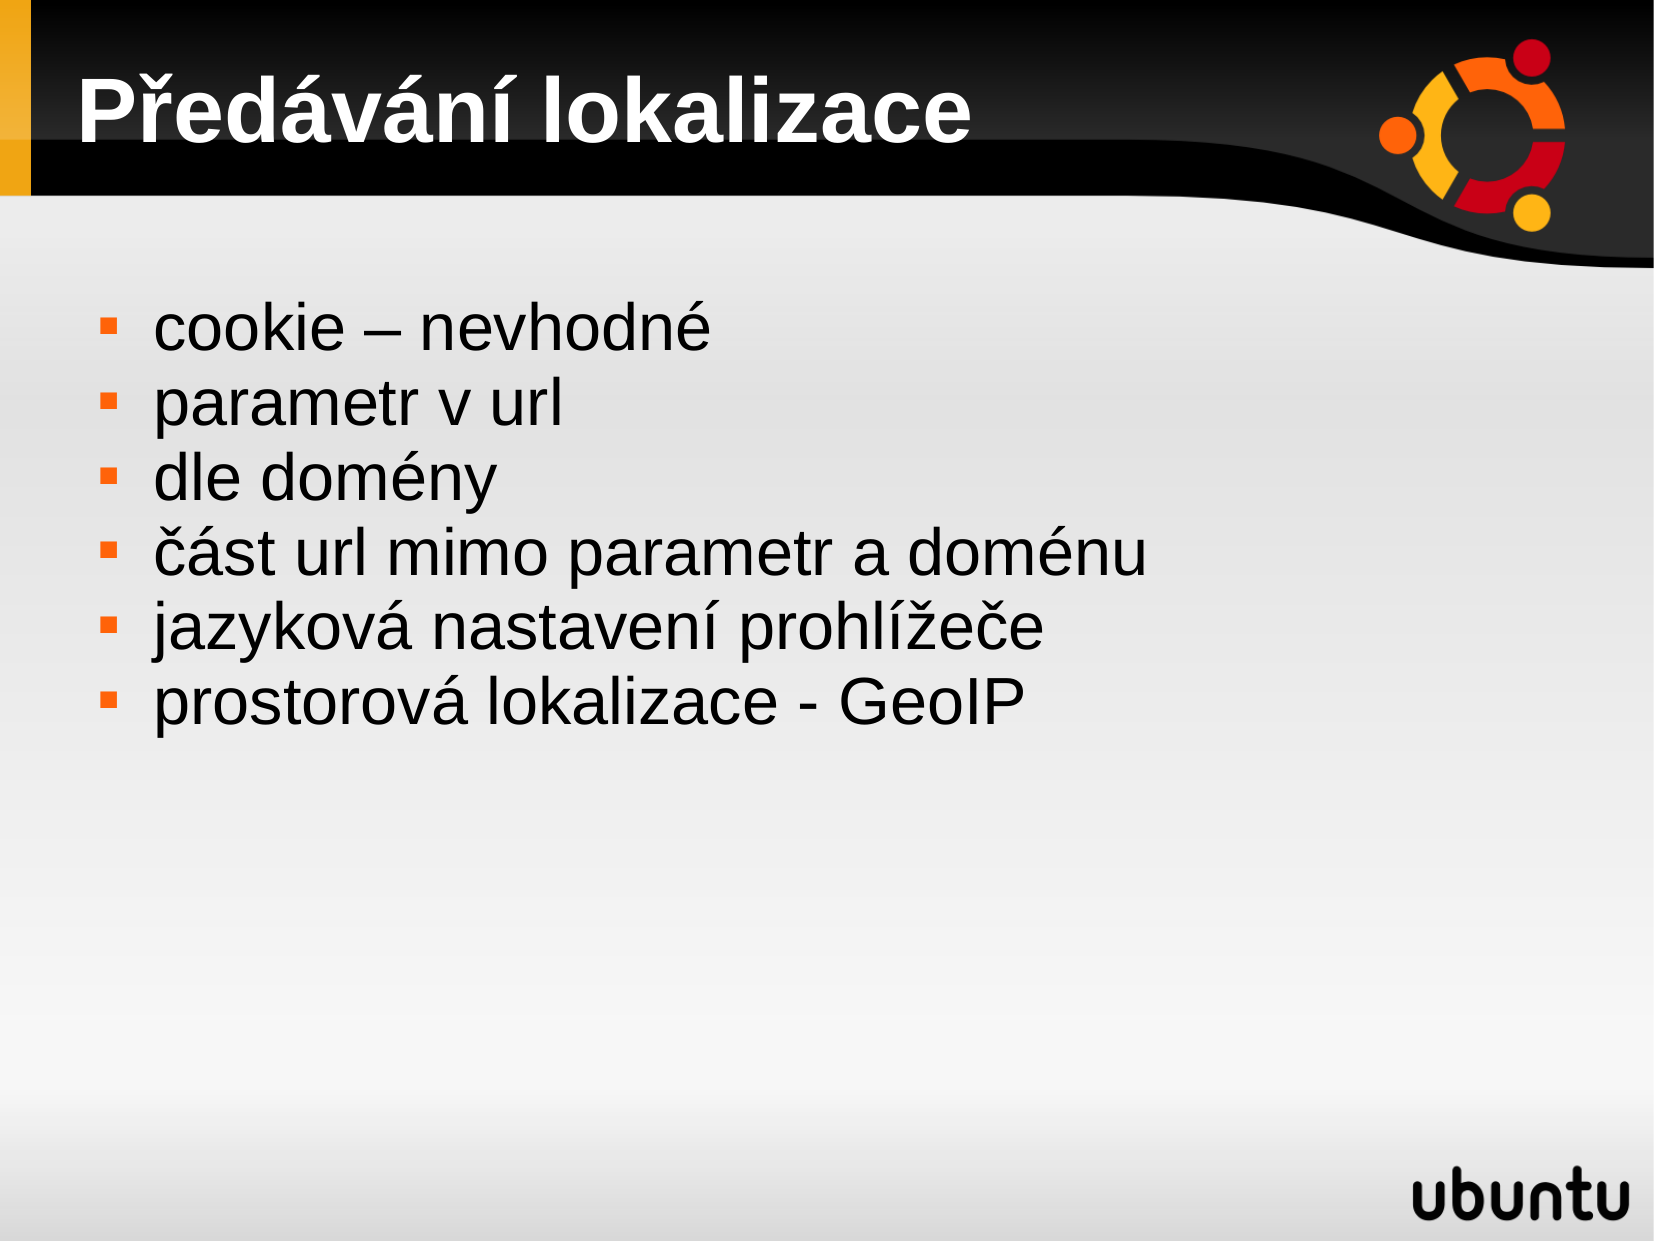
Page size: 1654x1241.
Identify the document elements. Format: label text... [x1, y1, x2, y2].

title Předávání lokalizace [76, 14, 1565, 207]
picture [0, 0, 1654, 1241]
list cookie – nevhodné parametr v url dle domény část url mimo parametr a doménu jazyková nastavení prohlížeče prostorová lokalizace - GeoIP [82, 290, 1571, 1094]
